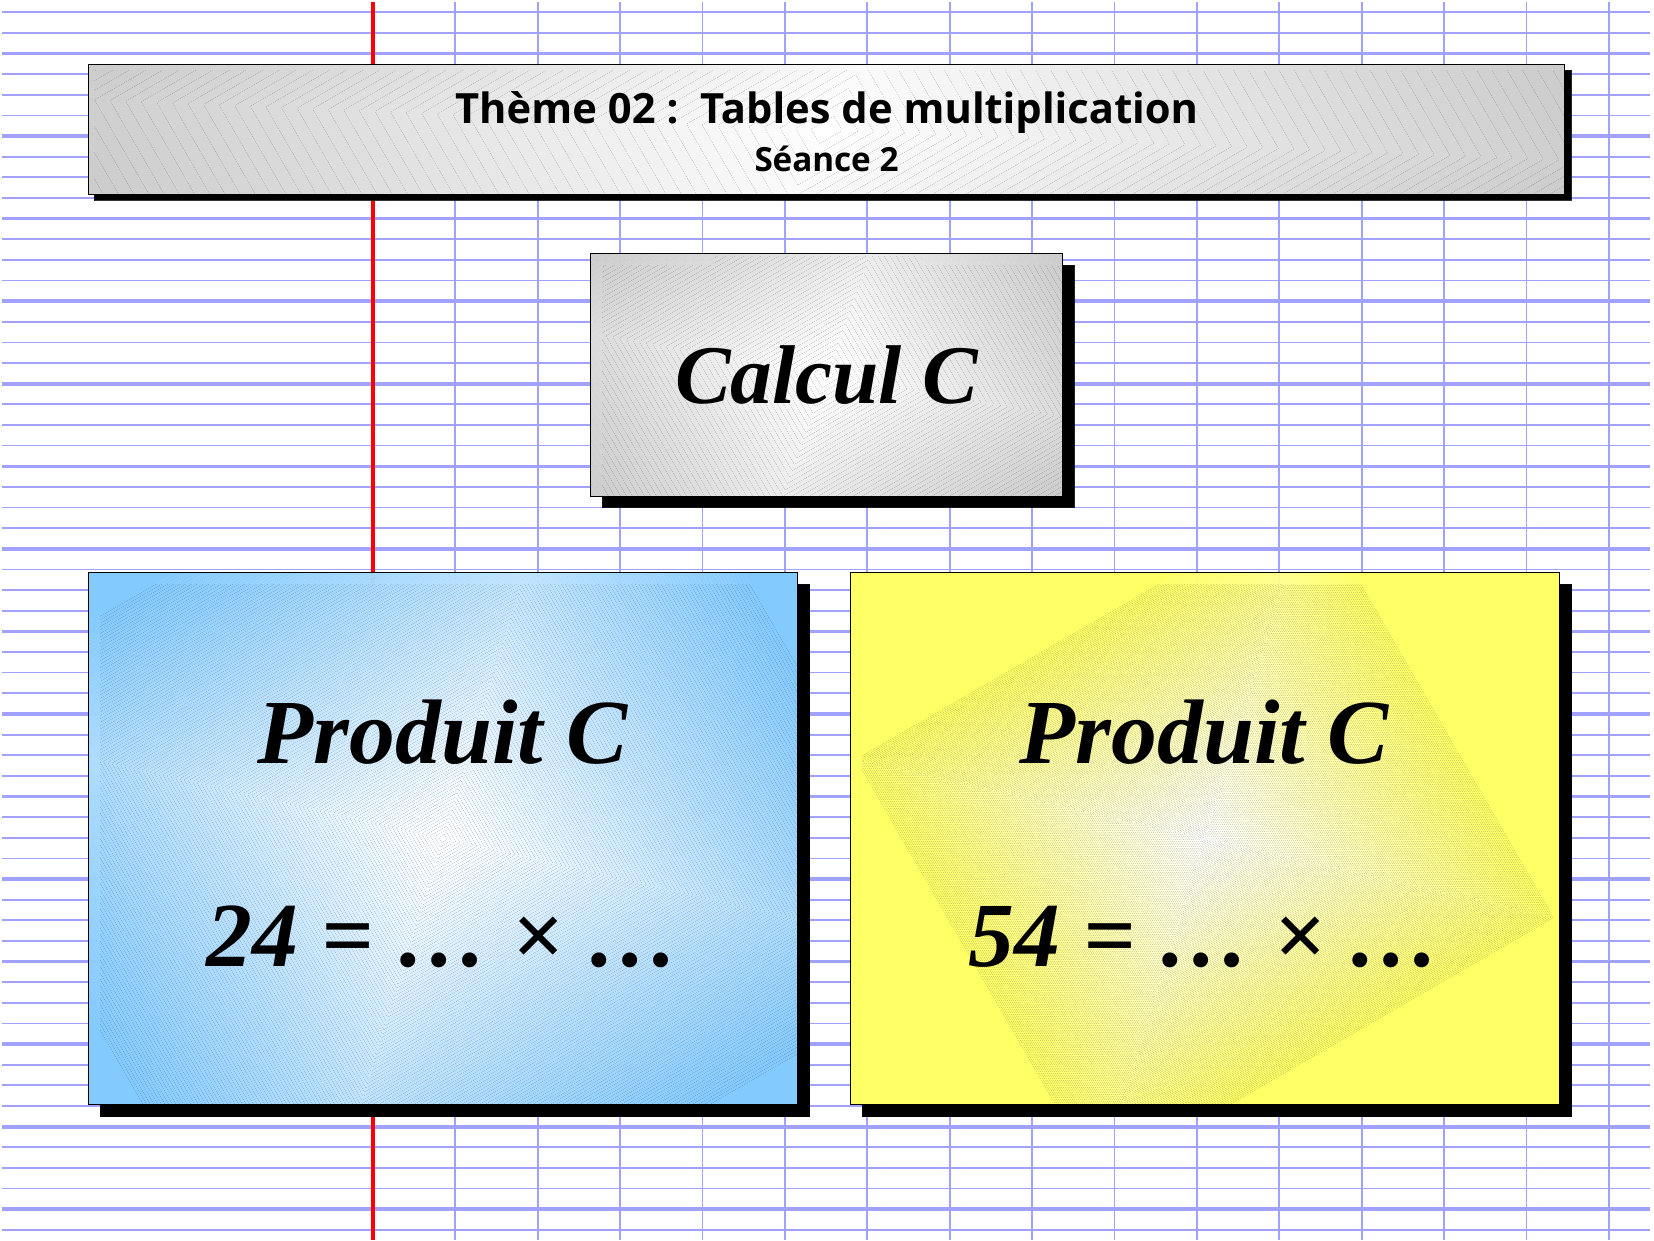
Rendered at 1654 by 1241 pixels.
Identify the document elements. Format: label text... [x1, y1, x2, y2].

text_box Calcul C [590, 253, 1063, 497]
text_box Produit C 24 = … × … [88, 572, 798, 1105]
text_box Produit C 54 = … × … [850, 572, 1560, 1105]
text_box Thème 02 : Tables de multiplication Séance 2 [88, 64, 1565, 195]
picture [0, 0, 1654, 1241]
